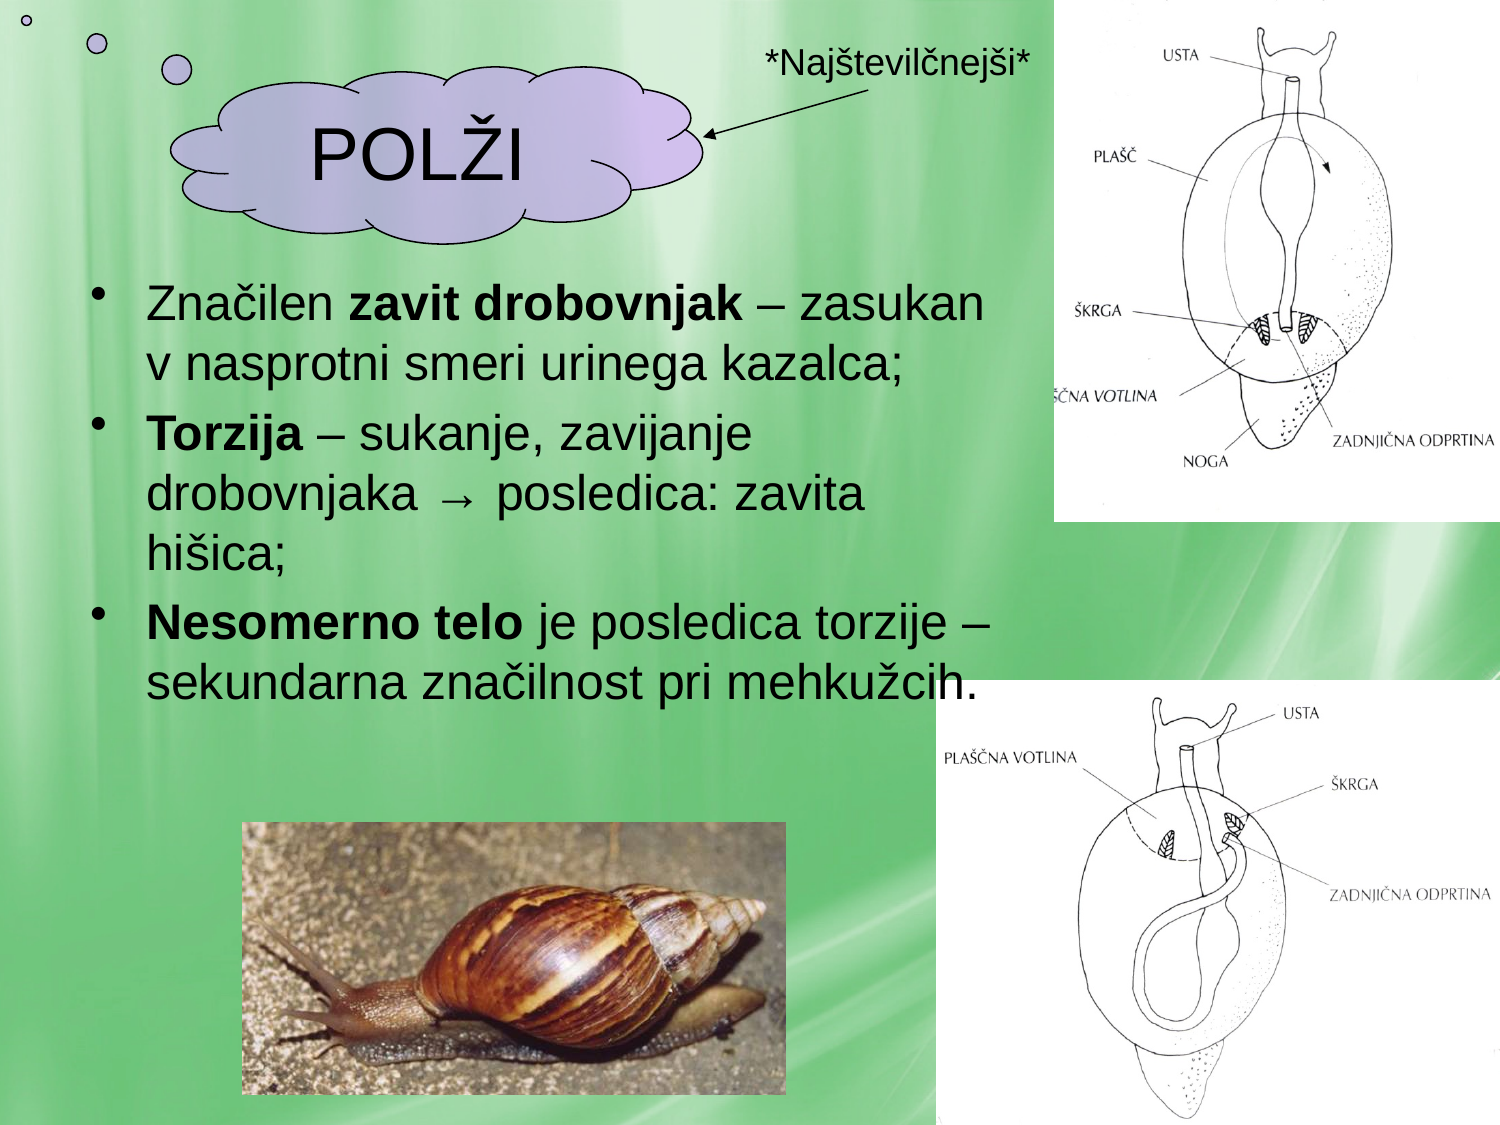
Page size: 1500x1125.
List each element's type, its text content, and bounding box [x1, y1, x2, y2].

picture [0, 0, 1500, 1125]
text_box POLŽI [87, 33, 107, 54]
text_box POLŽI [21, 15, 32, 26]
text_box POLŽI [161, 54, 192, 85]
text_box *Najštevilčnejši* [750, 30, 1164, 91]
list Značilen zavit drobovnjak – zasukan v nasprotni smeri urinega kazalca; Torzija – sukanje, zavijanje drobovnjaka → posledica: zavita hišica; Nesomerno telo je posledica torzije – sekundarna značilnost pri mehkužcih. [75, 262, 1034, 1005]
text_box POLŽI [170, 66, 703, 245]
